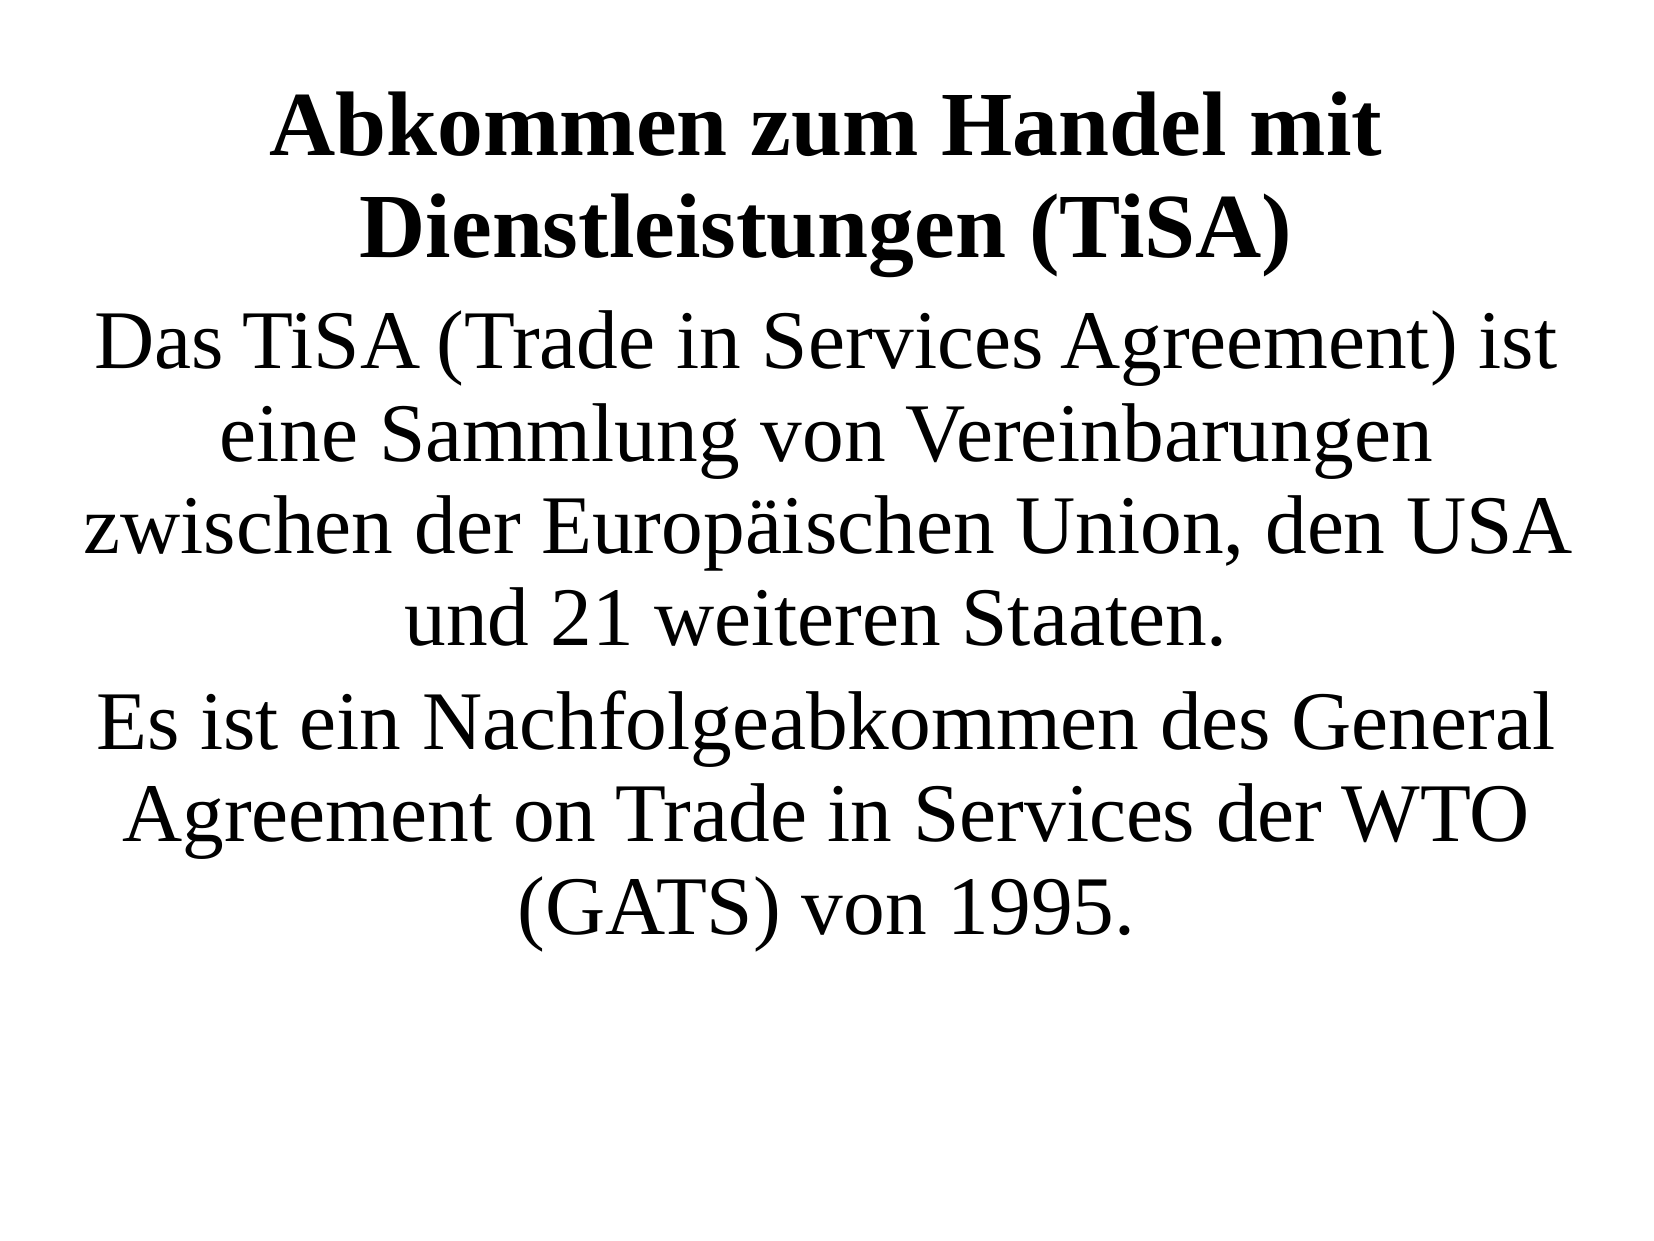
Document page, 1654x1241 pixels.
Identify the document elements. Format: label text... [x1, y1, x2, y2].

text_box Abkommen zum Handel mit Dienstleistungen (TiSA) Das TiSA (Trade in Services Agreement) ist eine Sammlung von Vereinbarungen zwischen der Europäischen Union, den USA und 21 weiteren Staaten. Es ist ein Nachfolgeabkommen des General Agreement on Trade in Services der WTO (GATS) von 1995. [42, 66, 1611, 960]
